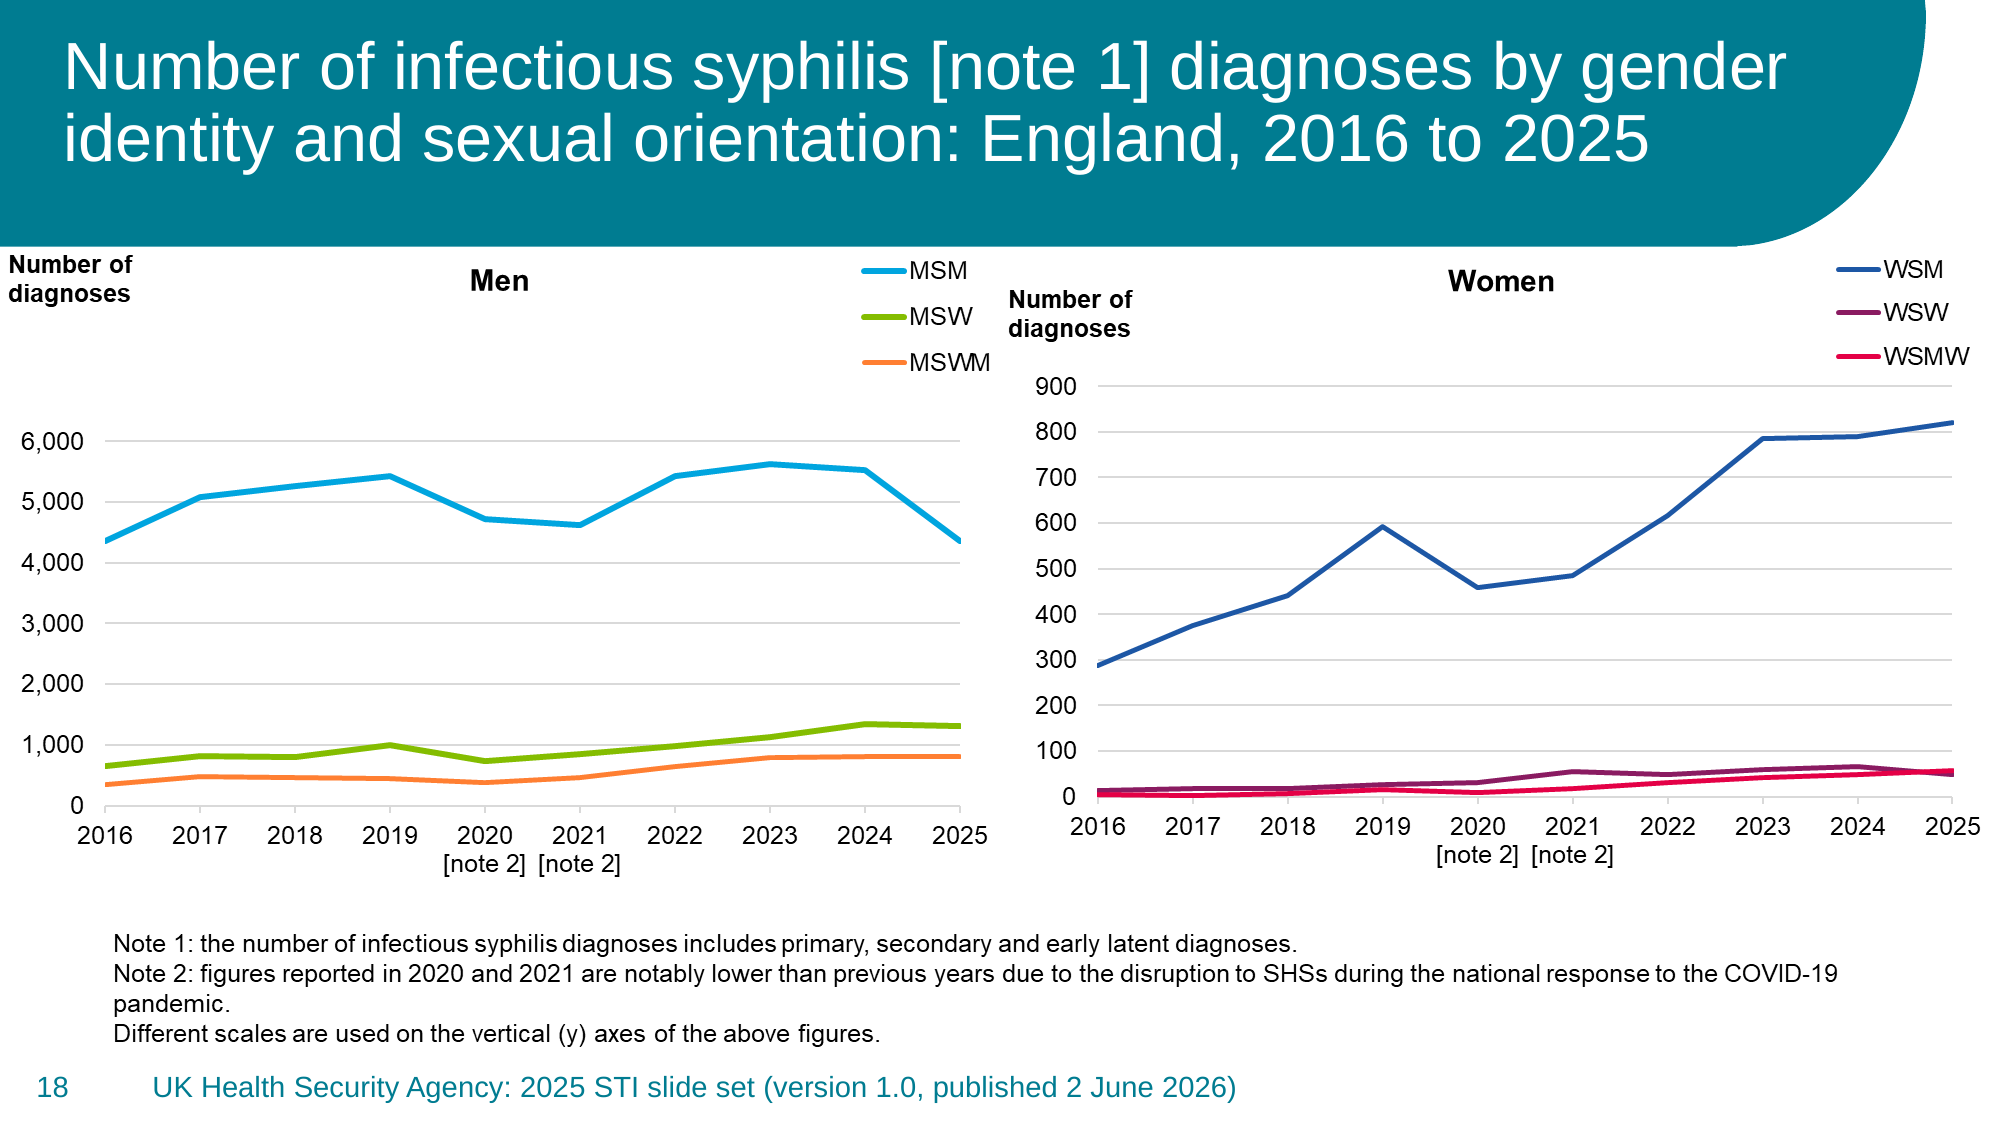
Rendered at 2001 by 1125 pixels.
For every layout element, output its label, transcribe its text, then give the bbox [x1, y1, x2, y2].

picture [0, 246, 2000, 1062]
title Number of infectious syphilis [note 1] diagnoses by gender identity and sexual orientation: England, 2016 to 2025 [49, 23, 1877, 236]
text_box UK Health Security Agency: 2025 STI slide set (version 1.0, published 2 June 2026) [137, 1062, 1780, 1116]
text_box [21, 1062, 120, 1117]
